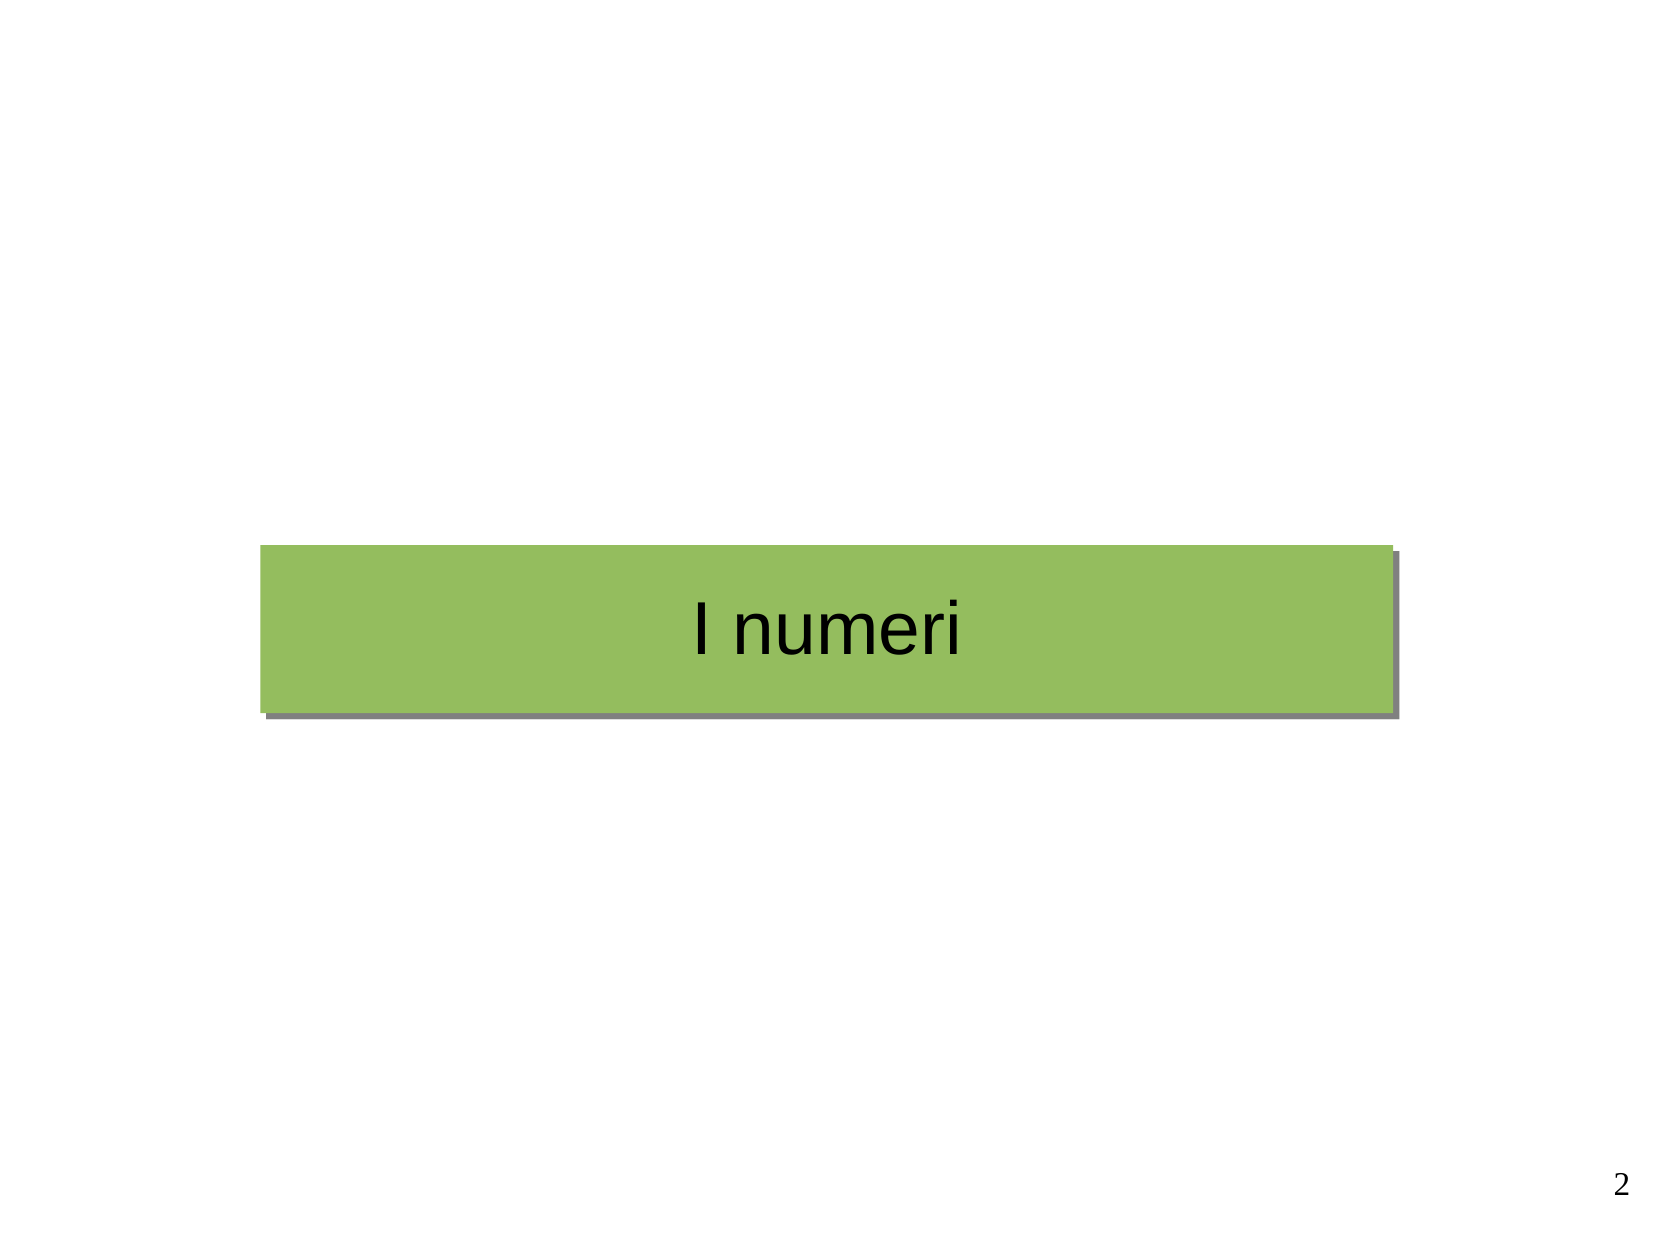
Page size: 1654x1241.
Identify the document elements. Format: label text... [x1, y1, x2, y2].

text_box I numeri [260, 545, 1394, 714]
